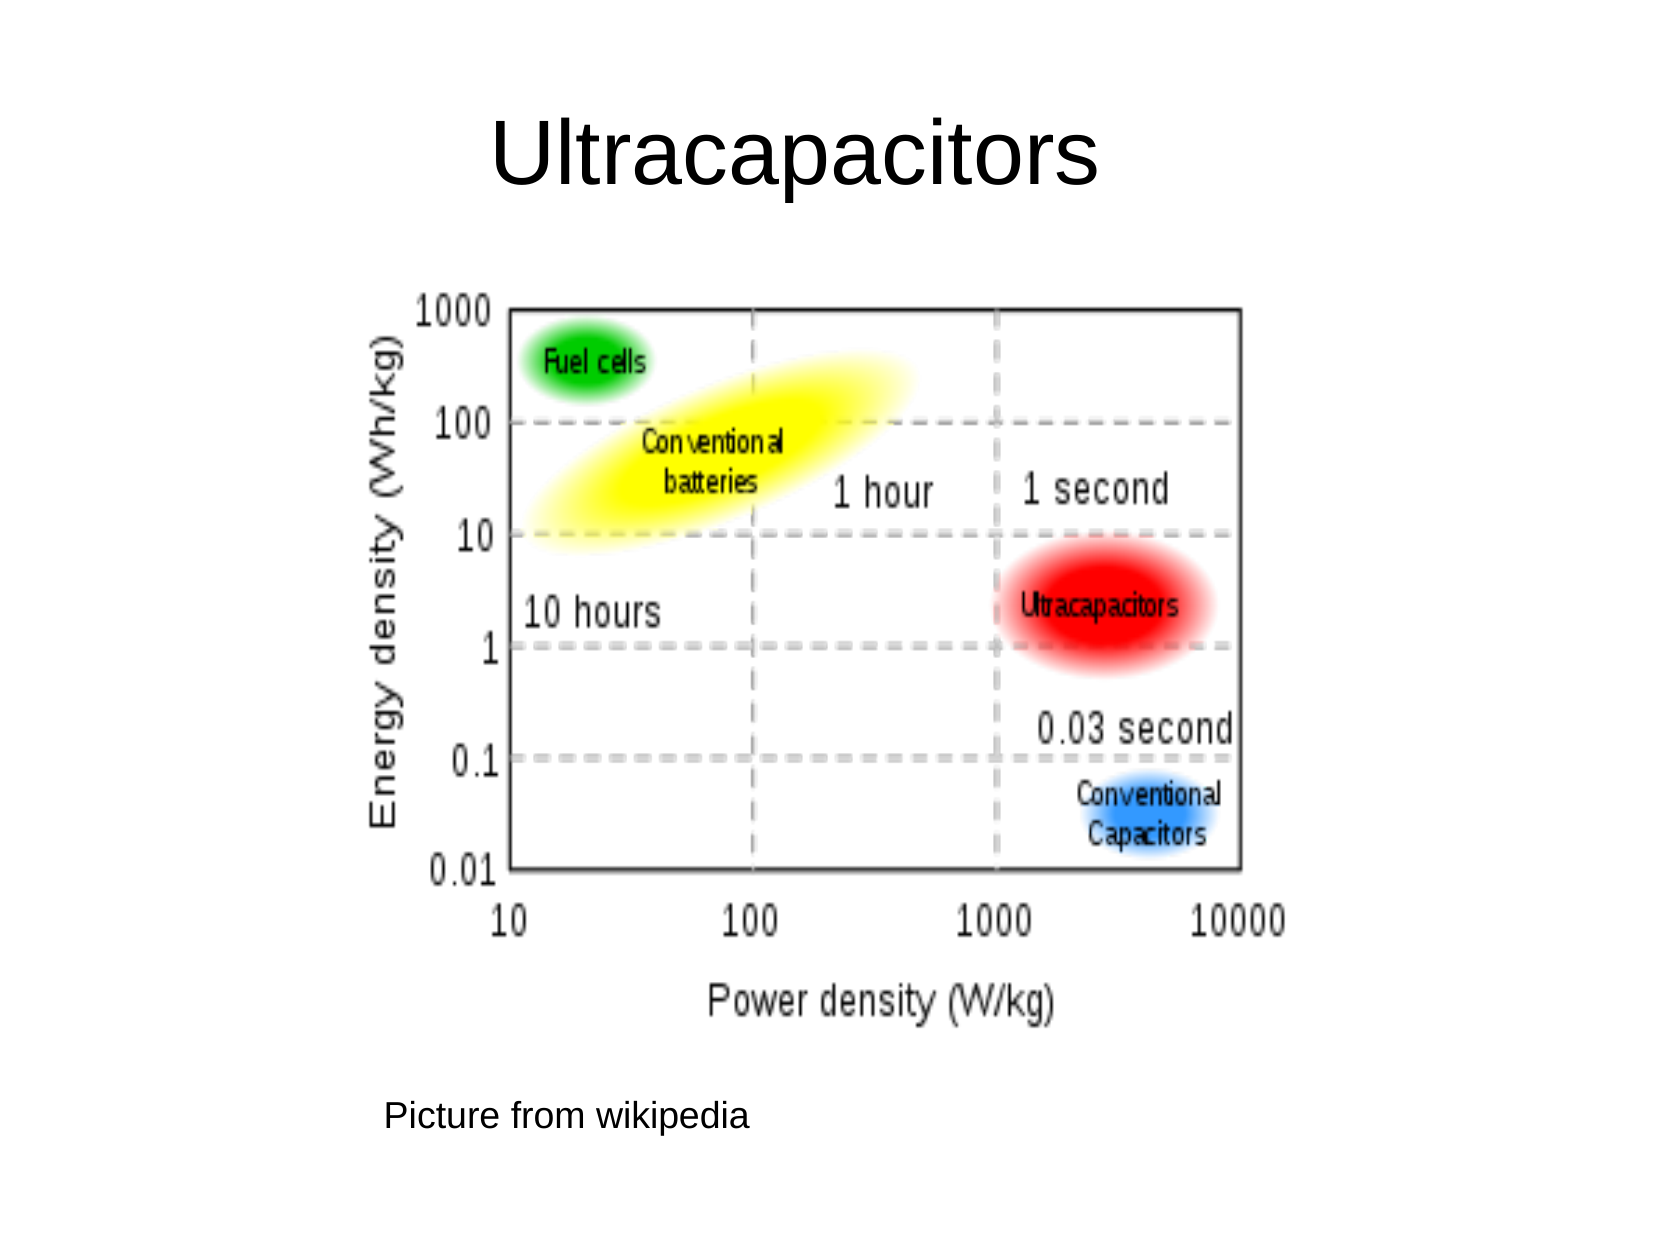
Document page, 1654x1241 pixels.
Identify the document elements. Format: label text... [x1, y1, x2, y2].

title Ultracapacitors [82, 49, 1571, 257]
text_box Picture from wikipedia [369, 1087, 765, 1149]
picture [337, 262, 1313, 1051]
